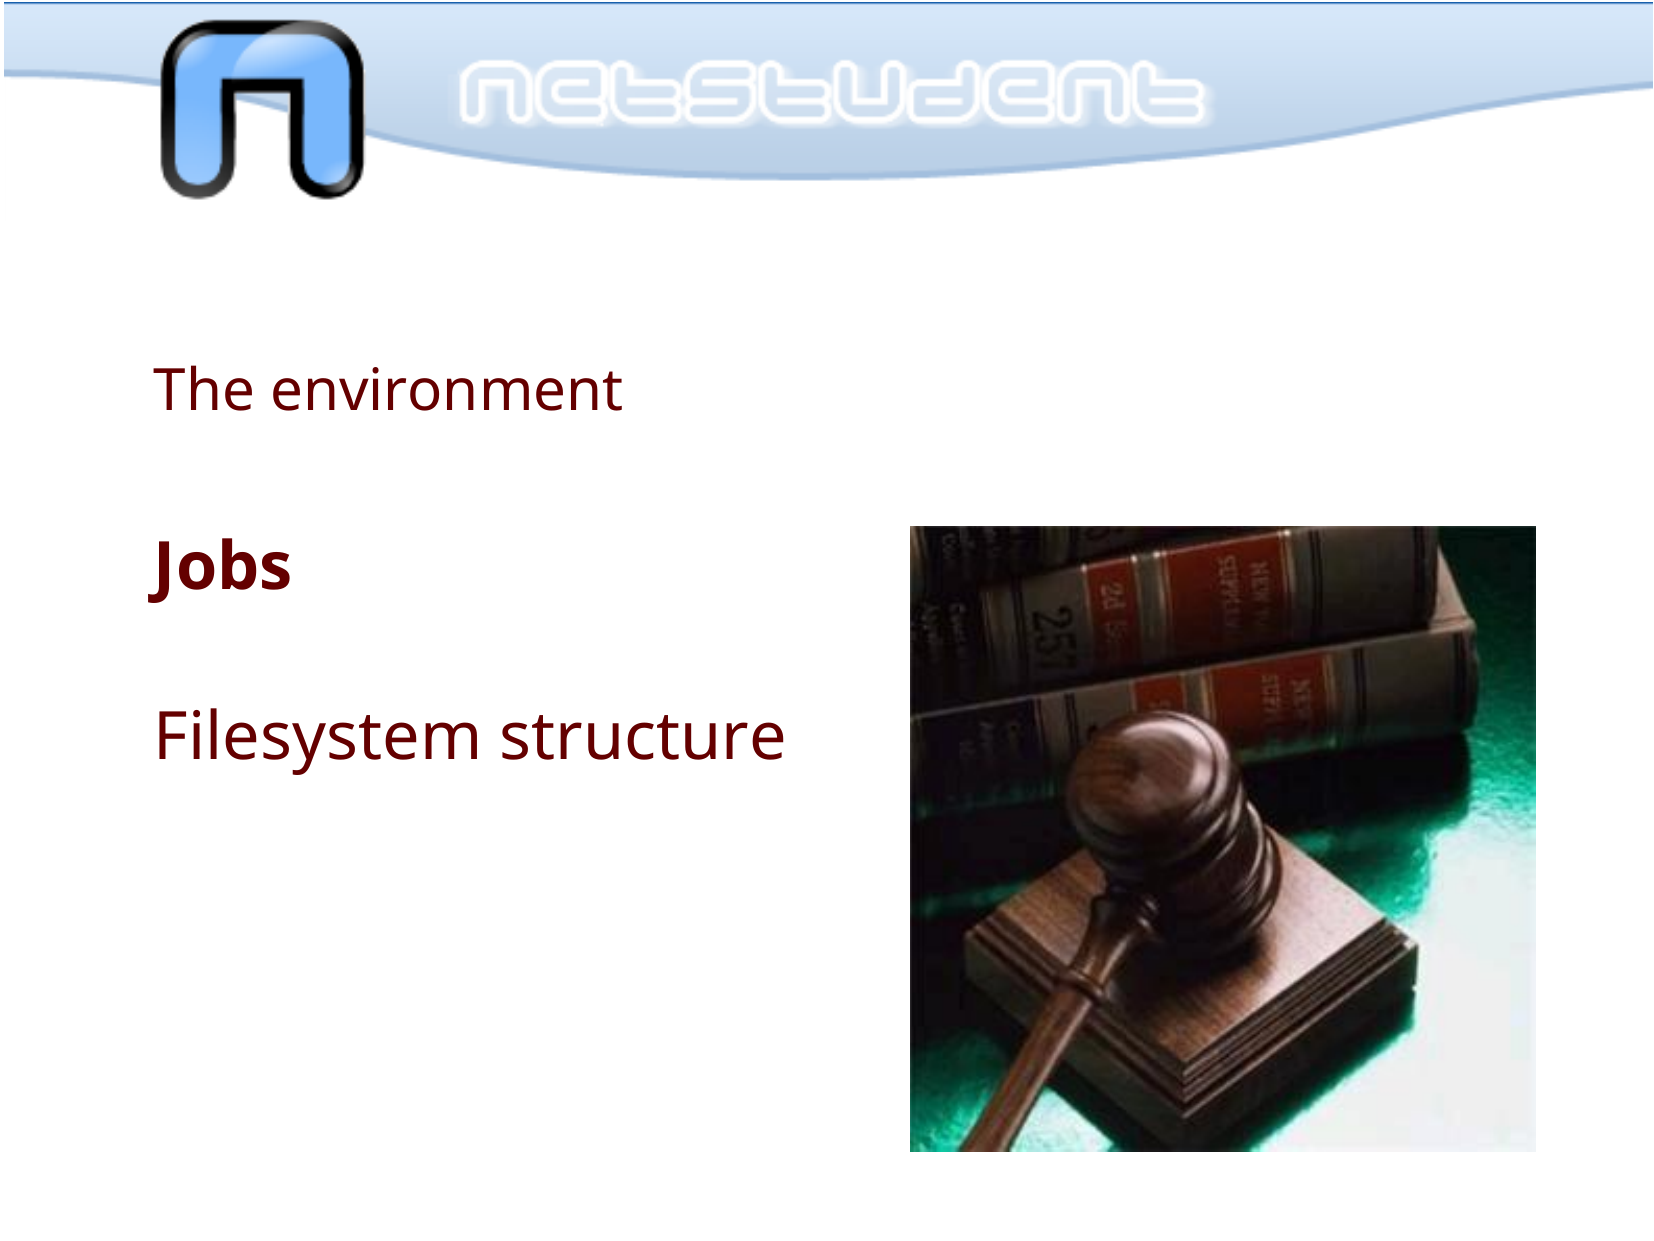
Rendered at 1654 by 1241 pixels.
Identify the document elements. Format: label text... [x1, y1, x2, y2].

picture [0, 0, 1654, 1241]
title The environment Jobs Filesystem structure [147, 384, 1249, 902]
